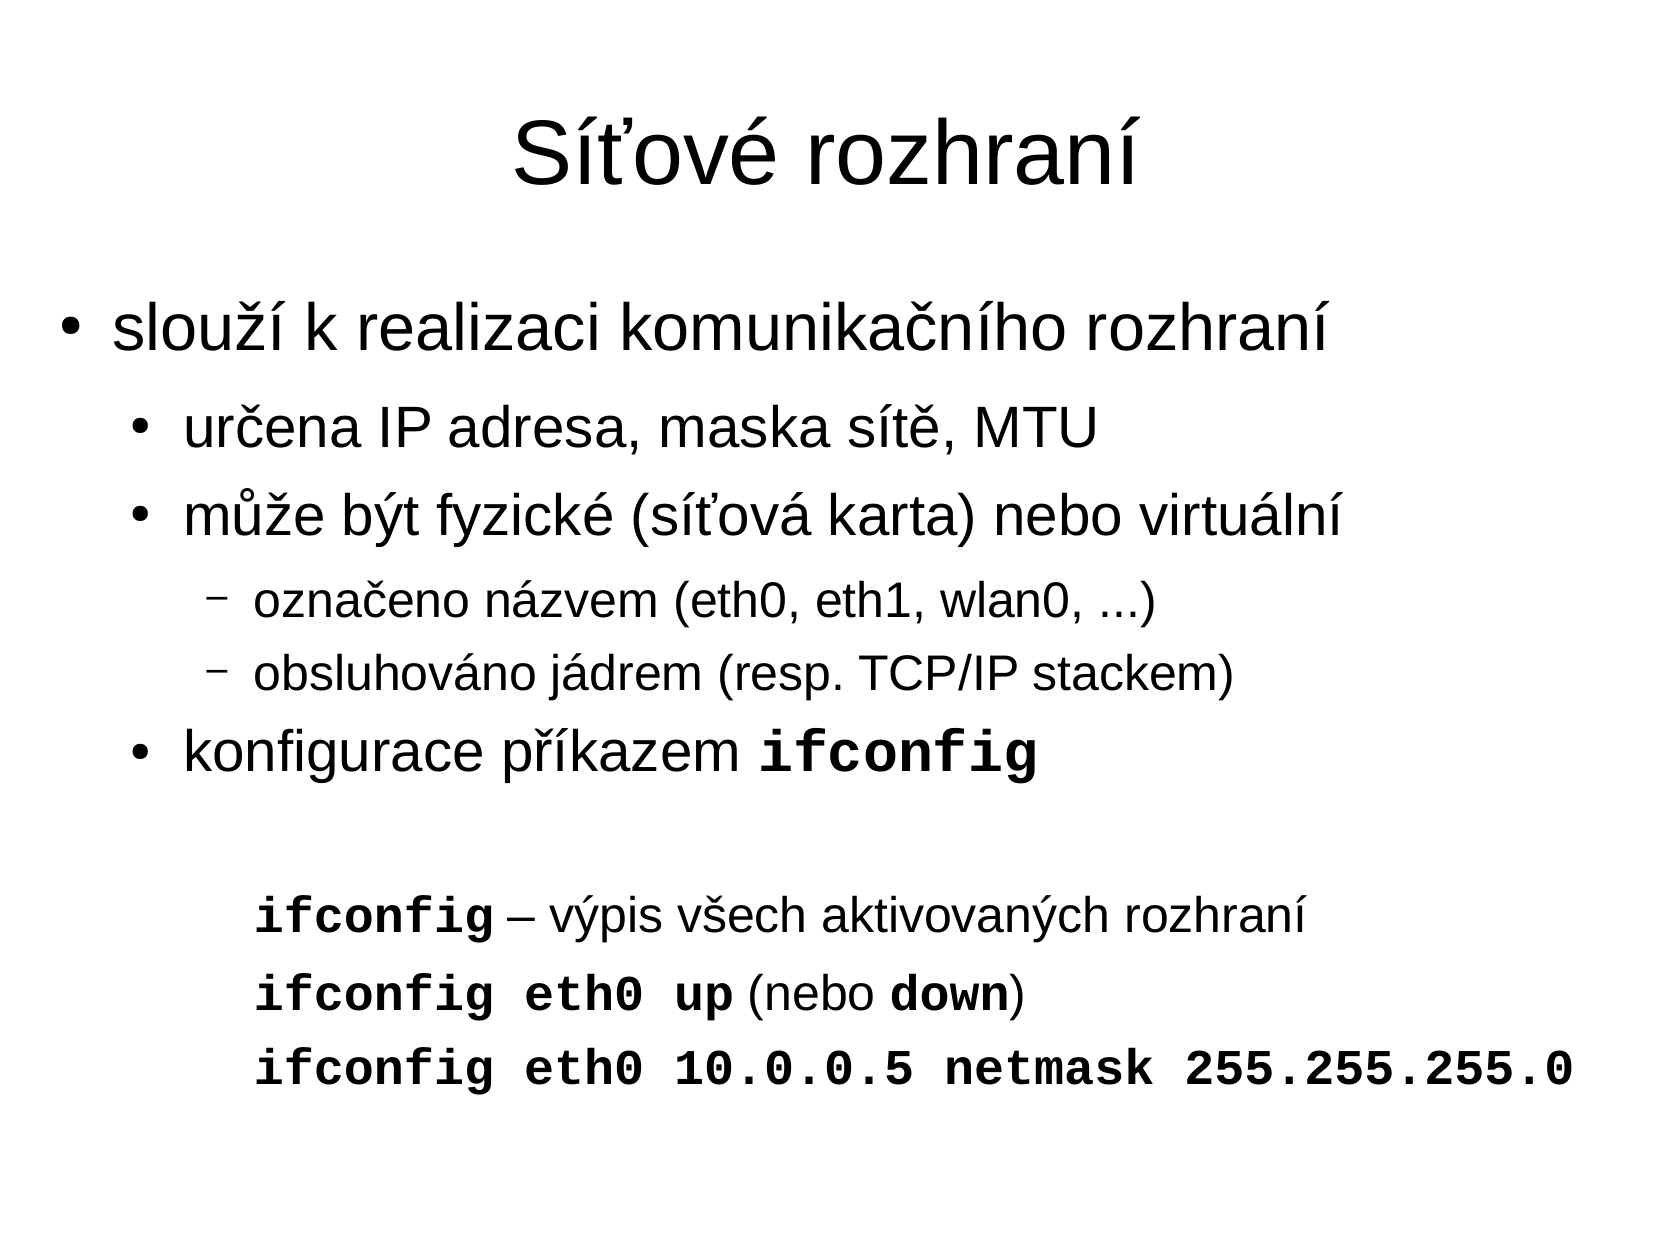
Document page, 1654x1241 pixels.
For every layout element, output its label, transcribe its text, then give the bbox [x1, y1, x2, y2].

title Síťové rozhraní [82, 56, 1571, 250]
list slouží k realizaci komunikačního rozhraní určena IP adresa, maska sítě, MTU může být fyzické (síťová karta) nebo virtuální označeno názvem (eth0, eth1, wlan0, ...) obsluhováno jádrem (resp. TCP/IP stackem) konfigurace příkazem ifconfig ifconfig – výpis všech aktivovaných rozhraní ifconfig eth0 up (nebo down) ifconfig eth0 10.0.0.5 netmask 255.255.255.0 [41, 290, 1613, 1100]
